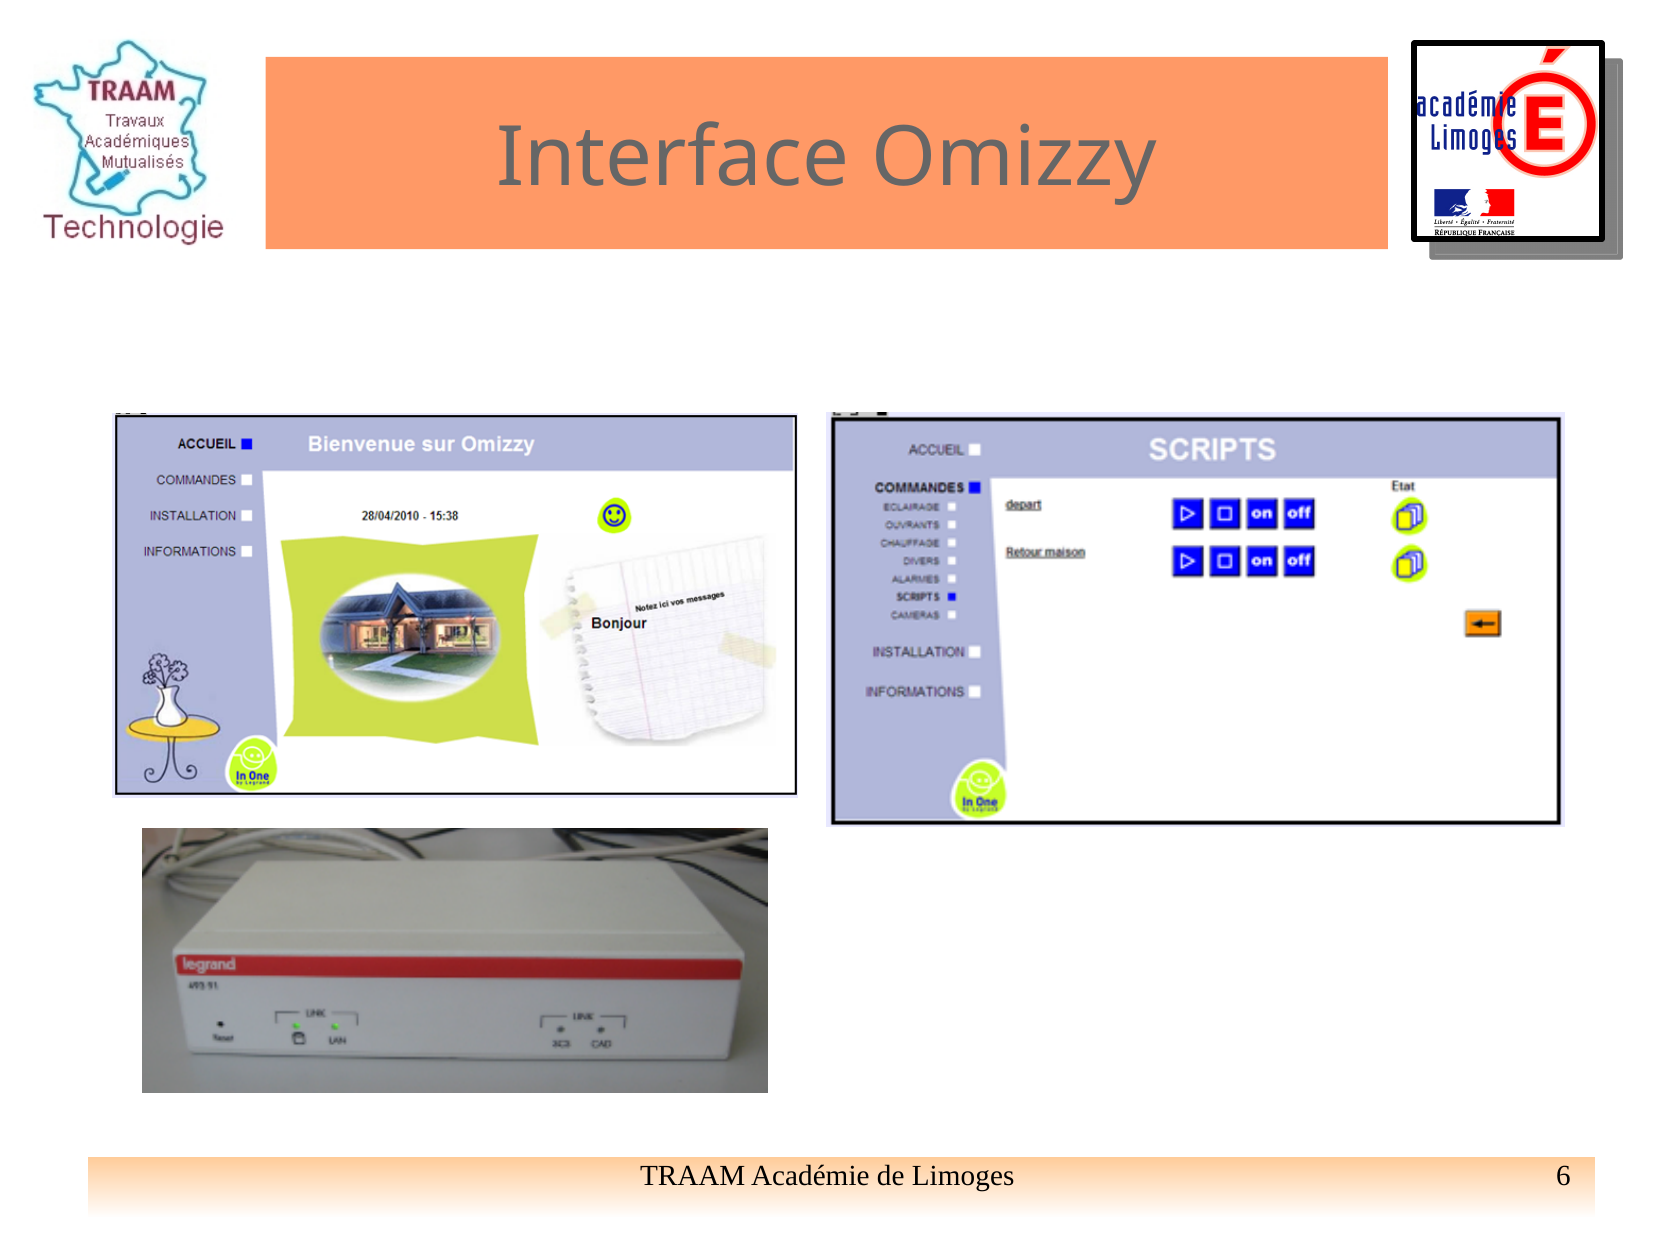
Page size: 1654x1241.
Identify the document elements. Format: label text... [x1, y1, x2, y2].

title Interface Omizzy [265, 56, 1388, 250]
picture [826, 412, 1565, 827]
picture [1417, 46, 1599, 236]
picture [112, 413, 798, 798]
picture [23, 29, 237, 252]
picture [142, 828, 768, 1093]
